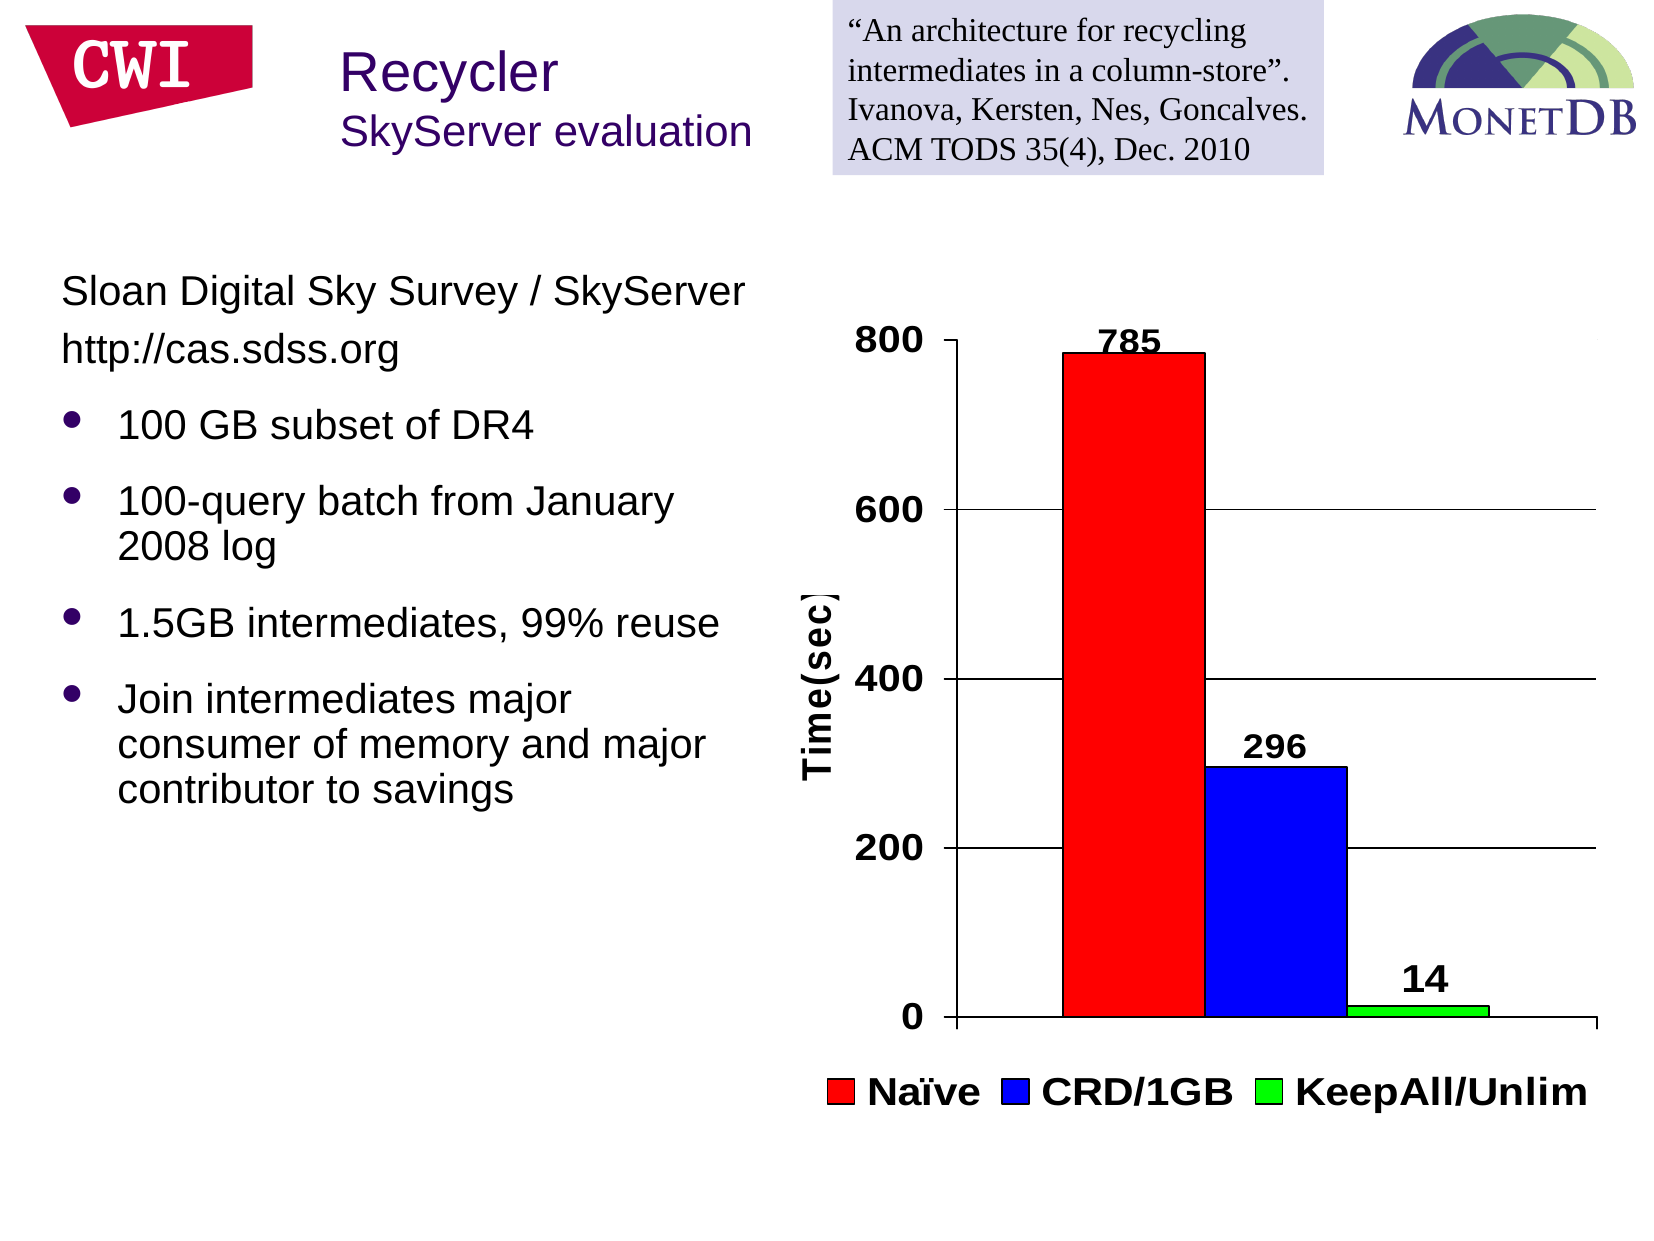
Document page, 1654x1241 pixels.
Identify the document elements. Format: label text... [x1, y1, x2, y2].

text_box “An architecture for recycling intermediates in a column-store”. Ivanova, Kersten, Nes, Goncalves. ACM TODS 35(4), Dec. 2010 [832, 0, 1324, 176]
picture [0, 0, 278, 150]
text_box Recycler SkyServer evaluation [324, 0, 832, 163]
picture [1403, 14, 1636, 135]
text_box Sloan Digital Sky Survey / SkyServer http://cas.sdss.org 100 GB subset of DR4 100-query batch from January 2008 log 1.5GB intermediates, 99% reuse Join intermediates major consumer of memory and major contributor to savings [46, 262, 766, 1061]
chart [775, 301, 1607, 1153]
